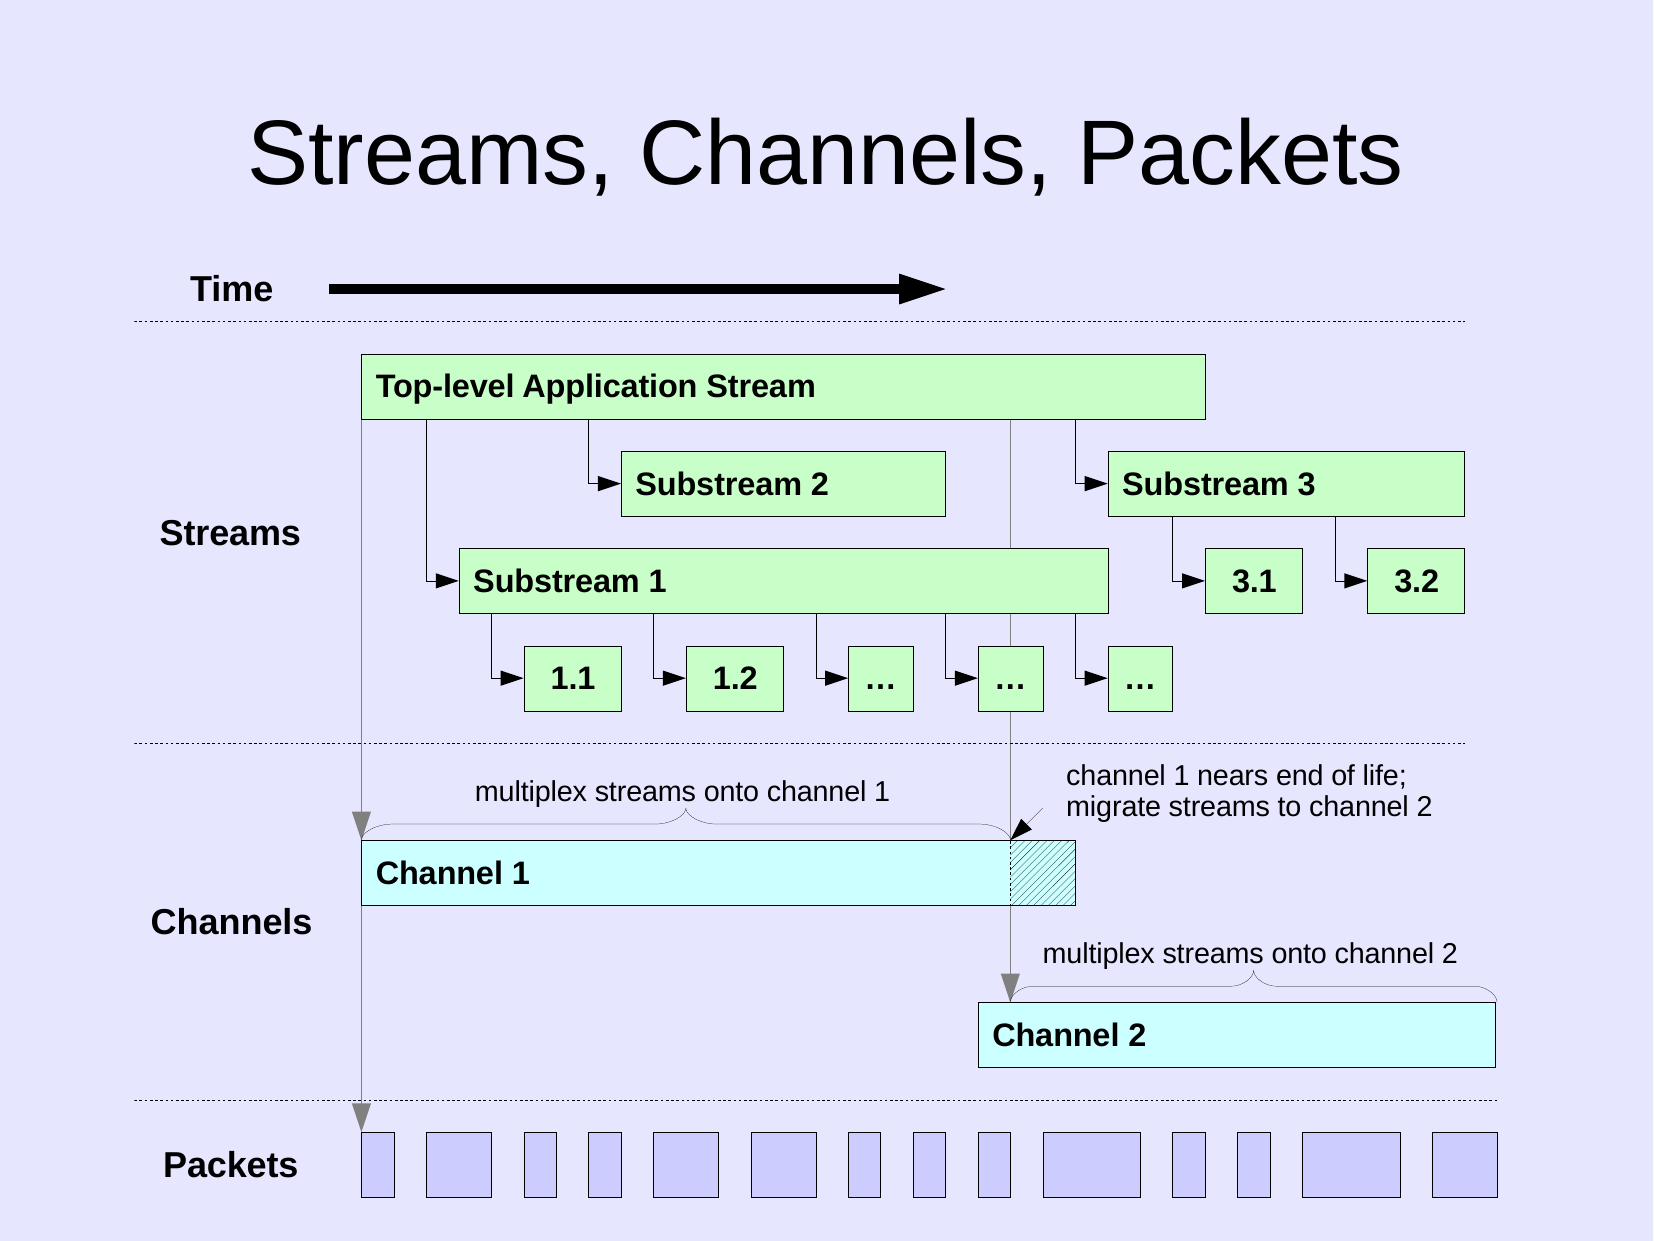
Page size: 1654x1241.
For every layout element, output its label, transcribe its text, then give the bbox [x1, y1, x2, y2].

picture [134, 256, 1501, 1201]
title Streams, Channels, Packets [82, 49, 1571, 257]
